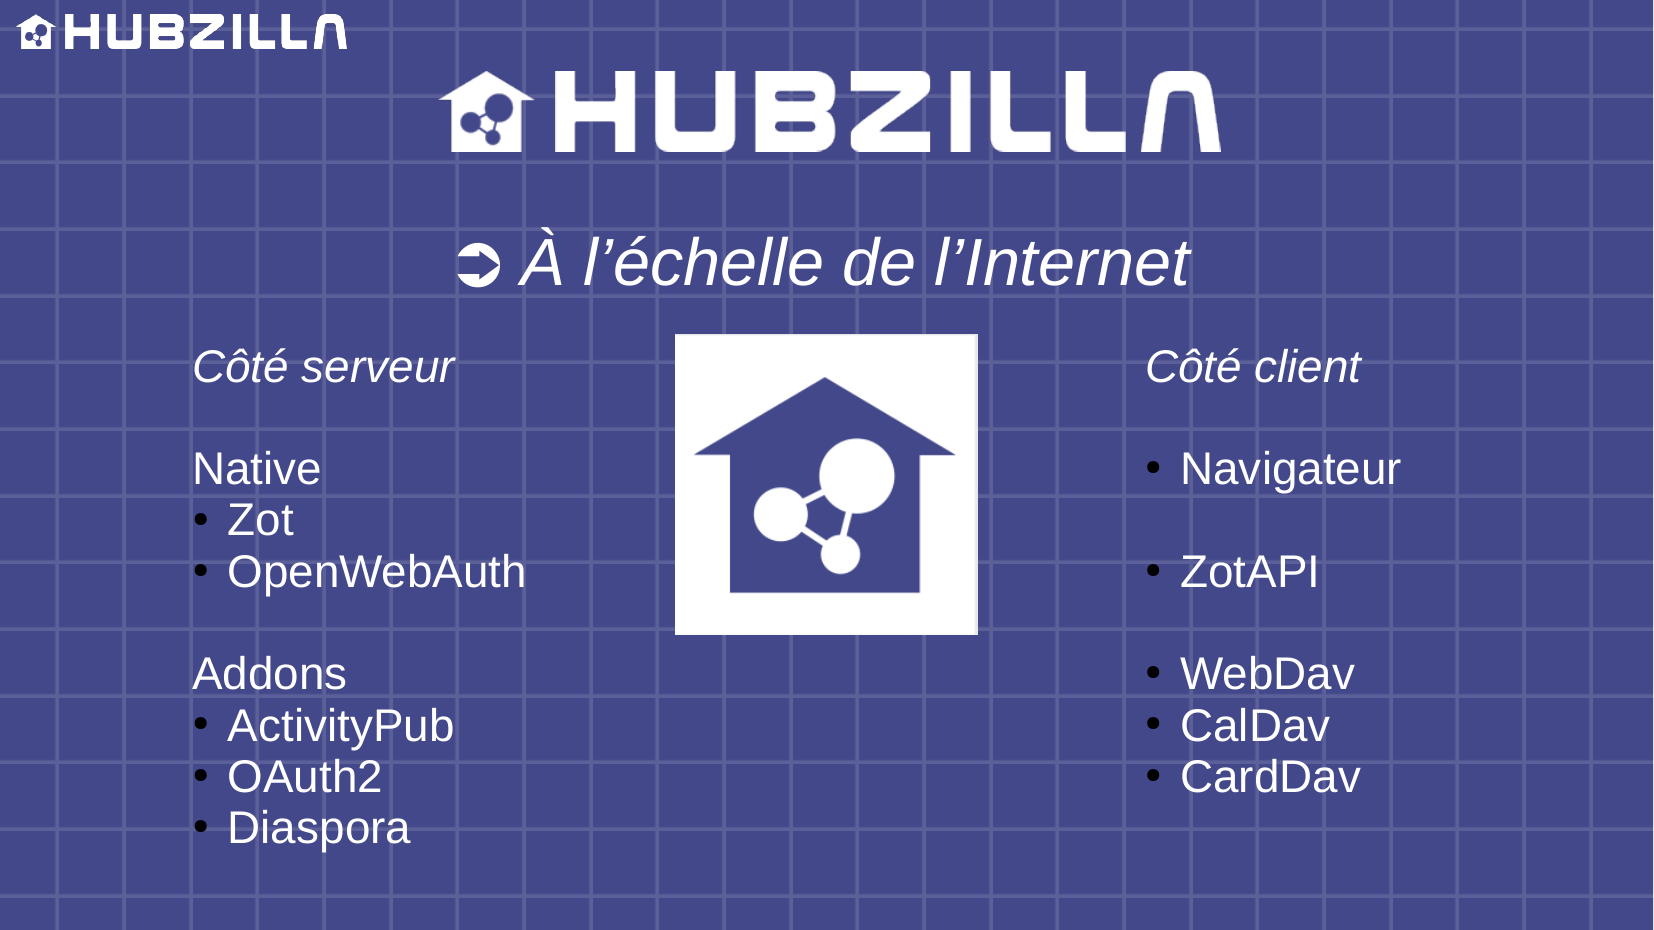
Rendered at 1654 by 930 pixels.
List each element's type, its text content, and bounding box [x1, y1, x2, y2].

text_box ⮊ À l’échelle de l’Internet [439, 206, 1214, 306]
text_box Côté client Navigateur ZotAPI WebDav CalDav CardDav [1130, 333, 1418, 810]
text_box Côté serveur Native Zot OpenWebAuth Addons ActivityPub OAuth2 Diaspora [177, 333, 543, 861]
picture [0, 0, 1654, 930]
